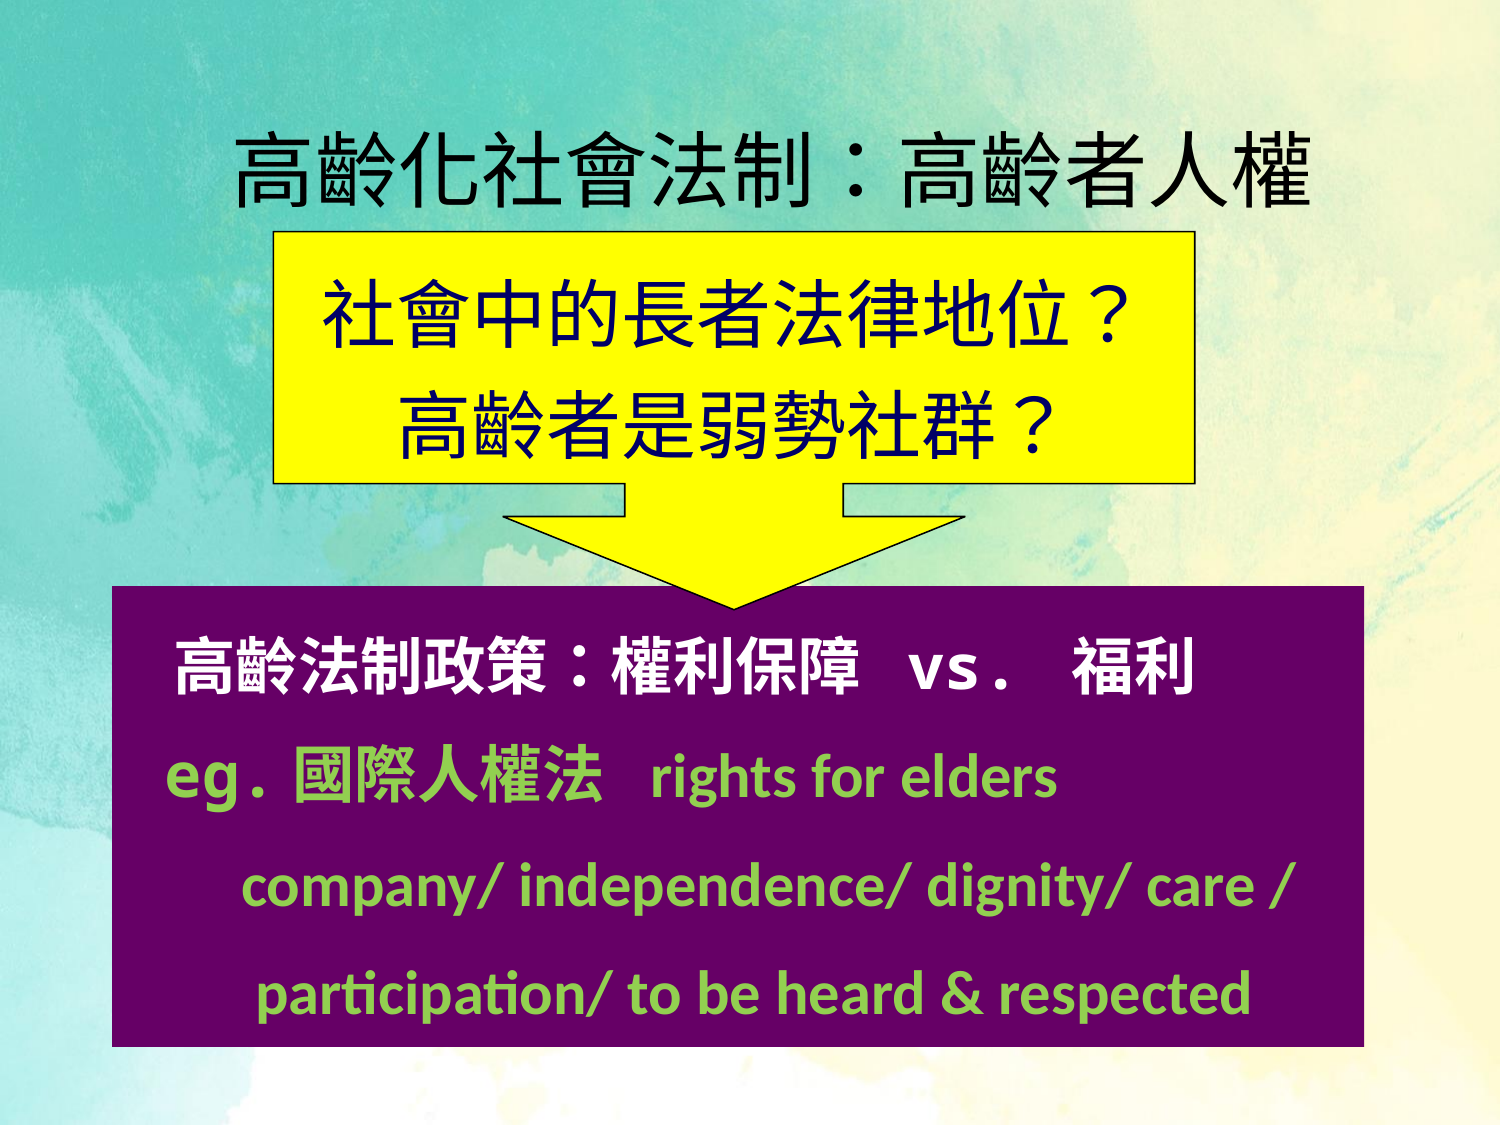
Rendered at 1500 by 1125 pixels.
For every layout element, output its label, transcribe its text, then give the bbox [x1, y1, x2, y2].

title 高齡化社會法制：高齡者人權 [76, 101, 1427, 215]
list 高齡法制政策：權利保障 vs. 福利 eg.國際人權法 rights for elders company/ independence/ dignity/ care / participation/ to be heard & respected [112, 586, 1365, 1047]
text_box 社會中的長者法律地位？ 高齡者是弱勢社群？ [273, 231, 1195, 610]
